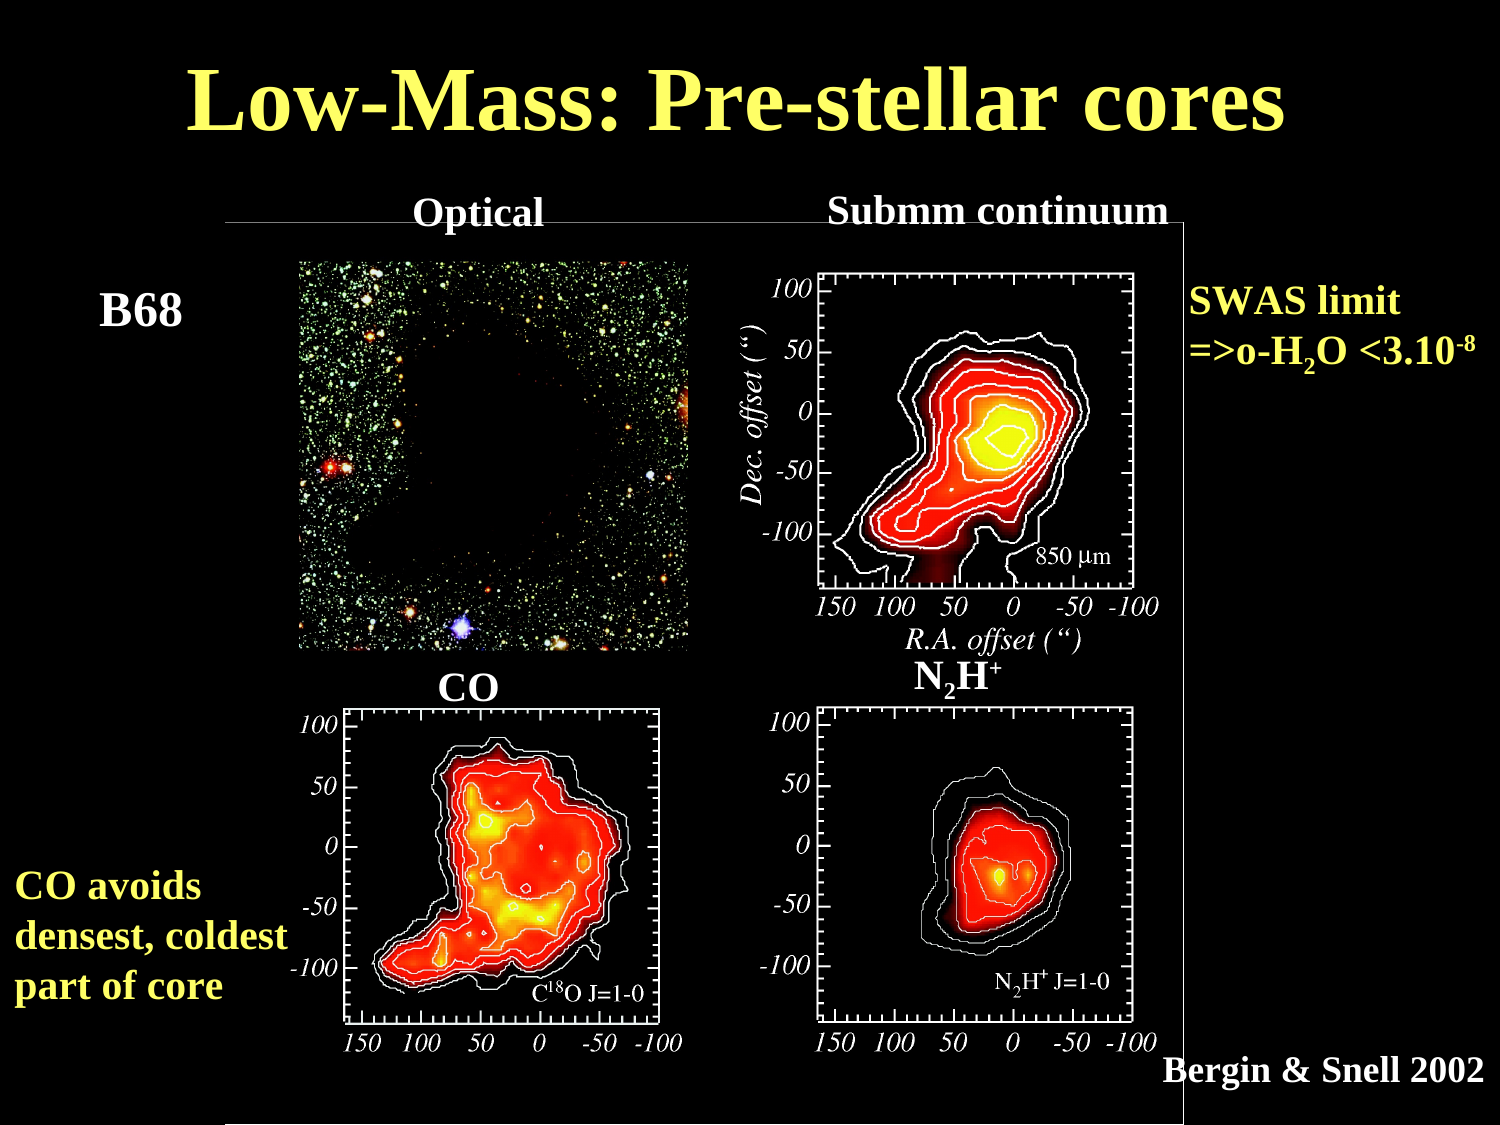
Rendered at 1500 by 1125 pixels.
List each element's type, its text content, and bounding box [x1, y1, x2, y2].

text_box CO [422, 652, 515, 718]
text_box CO avoids densest, coldest part of core [0, 849, 304, 1016]
text_box B68 [85, 269, 199, 345]
text_box Optical [397, 177, 560, 243]
text_box Submm continuum [812, 174, 1185, 241]
picture [225, 222, 1184, 1125]
text_box N2H+ [898, 639, 1018, 713]
text_box Bergin & Snell 2002 [1147, 1037, 1500, 1098]
title Low-Mass: Pre-stellar cores [99, 0, 1375, 188]
text_box SWAS limit =>o-H2O <3.10-8 [1173, 264, 1492, 388]
